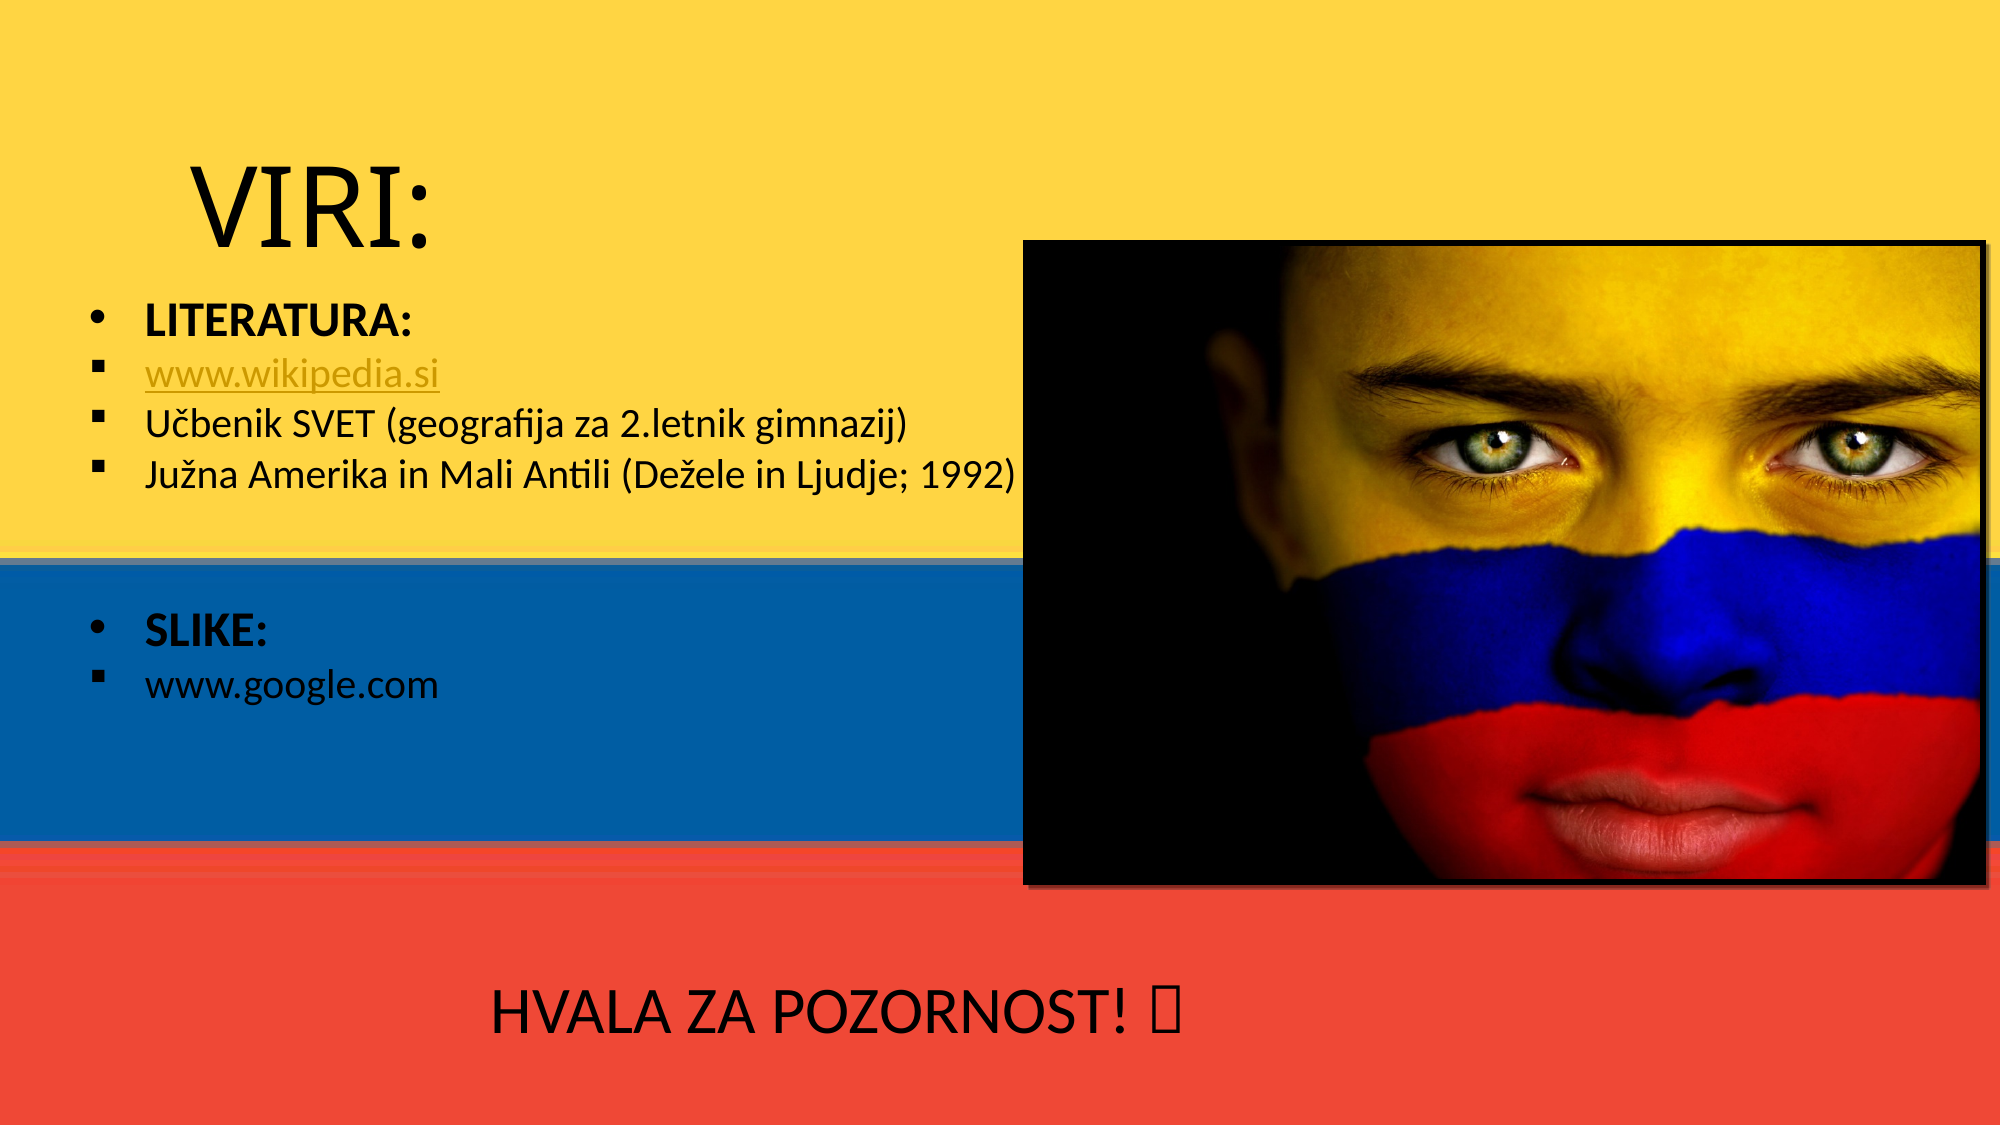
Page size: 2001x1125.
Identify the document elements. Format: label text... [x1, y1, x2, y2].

text_box LITERATURA: www.wikipedia.si Učbenik SVET (geografija za 2.letnik gimnazij) Južna Amerika in Mali Antili (Dežele in Ljudje; 1992) SLIKE: www.google.com [73, 278, 1023, 824]
title VIRI: [175, 79, 1826, 278]
text_box HVALA ZA POZORNOST!  [228, 959, 1450, 1054]
picture [0, 0, 2000, 1125]
